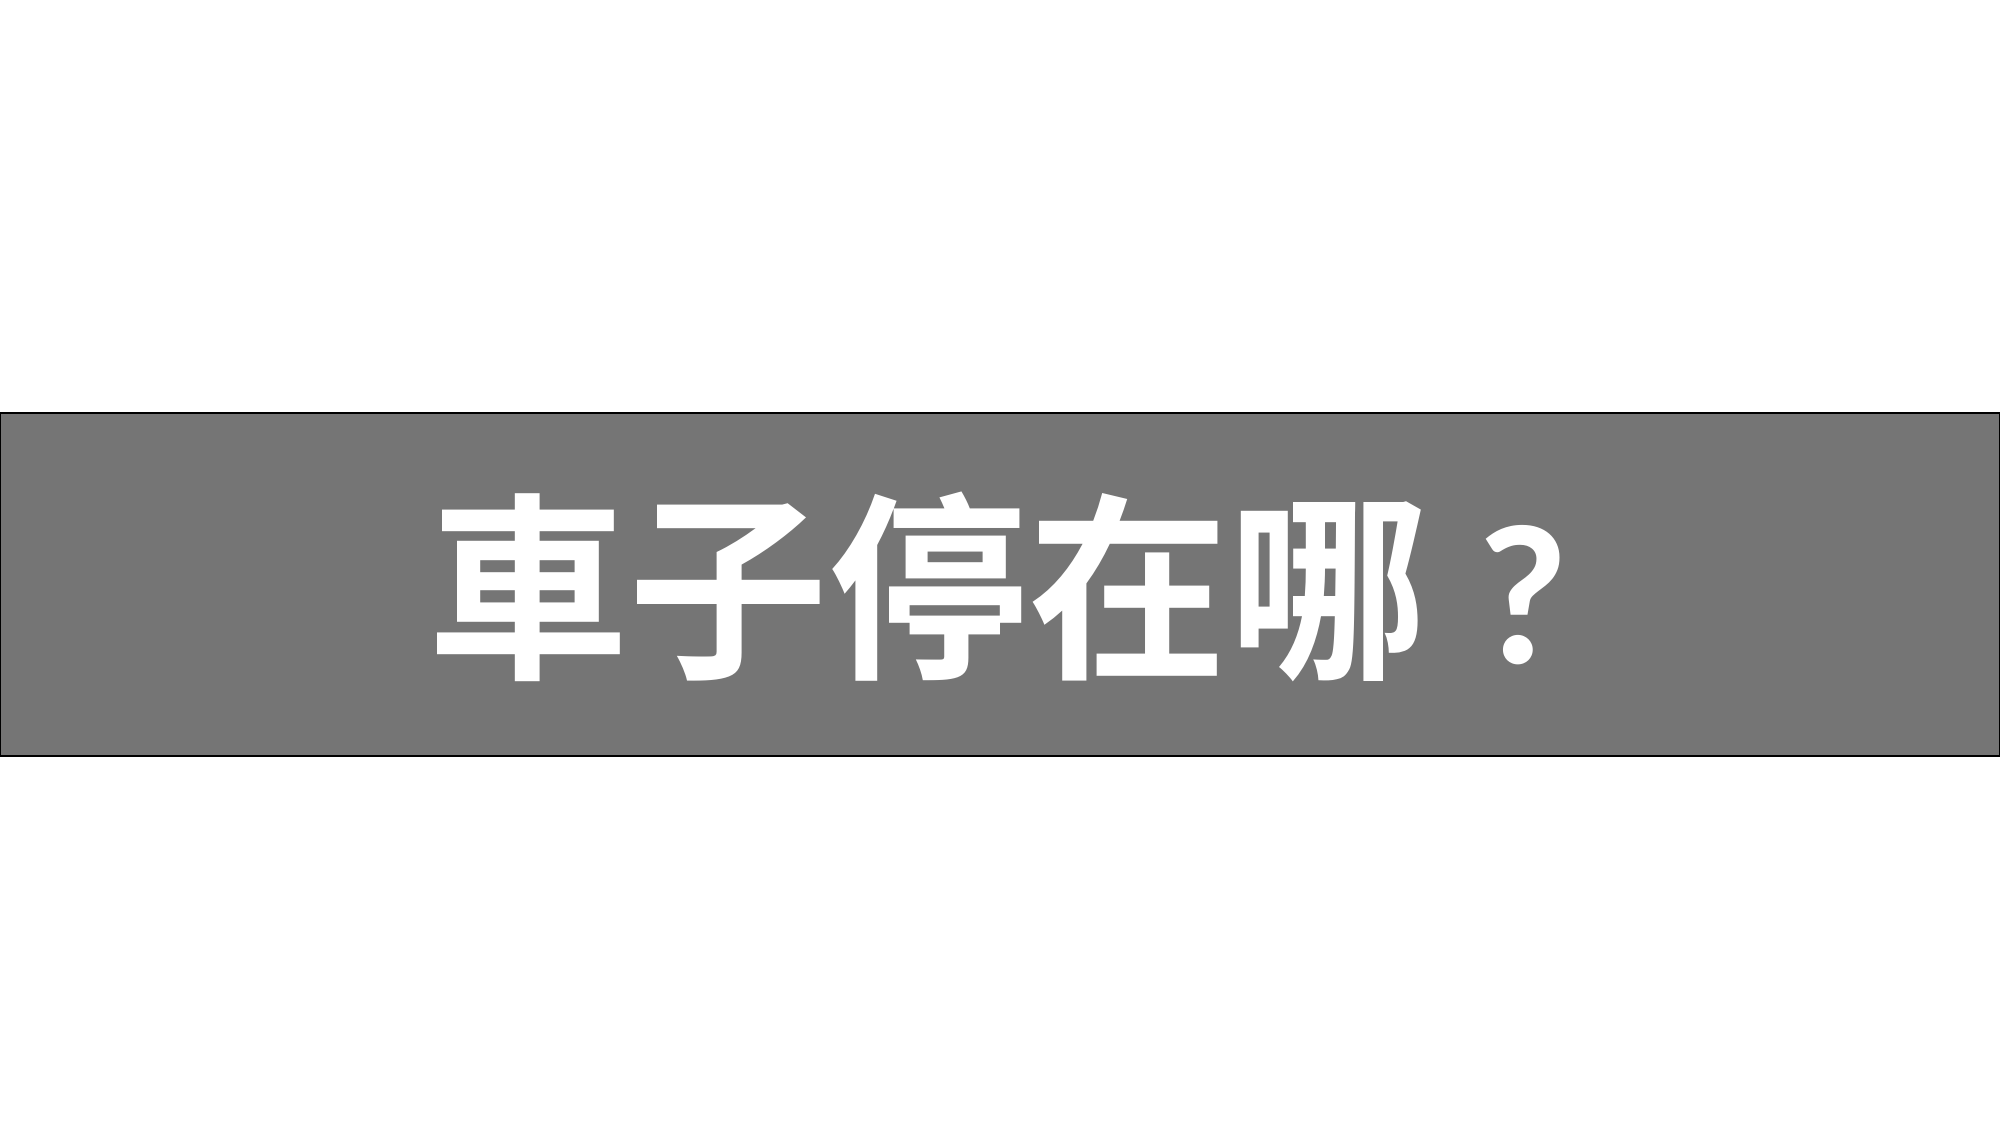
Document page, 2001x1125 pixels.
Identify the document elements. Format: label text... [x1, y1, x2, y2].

text_box 車子停在哪? [413, 455, 2000, 714]
text_box [0, 413, 2000, 756]
